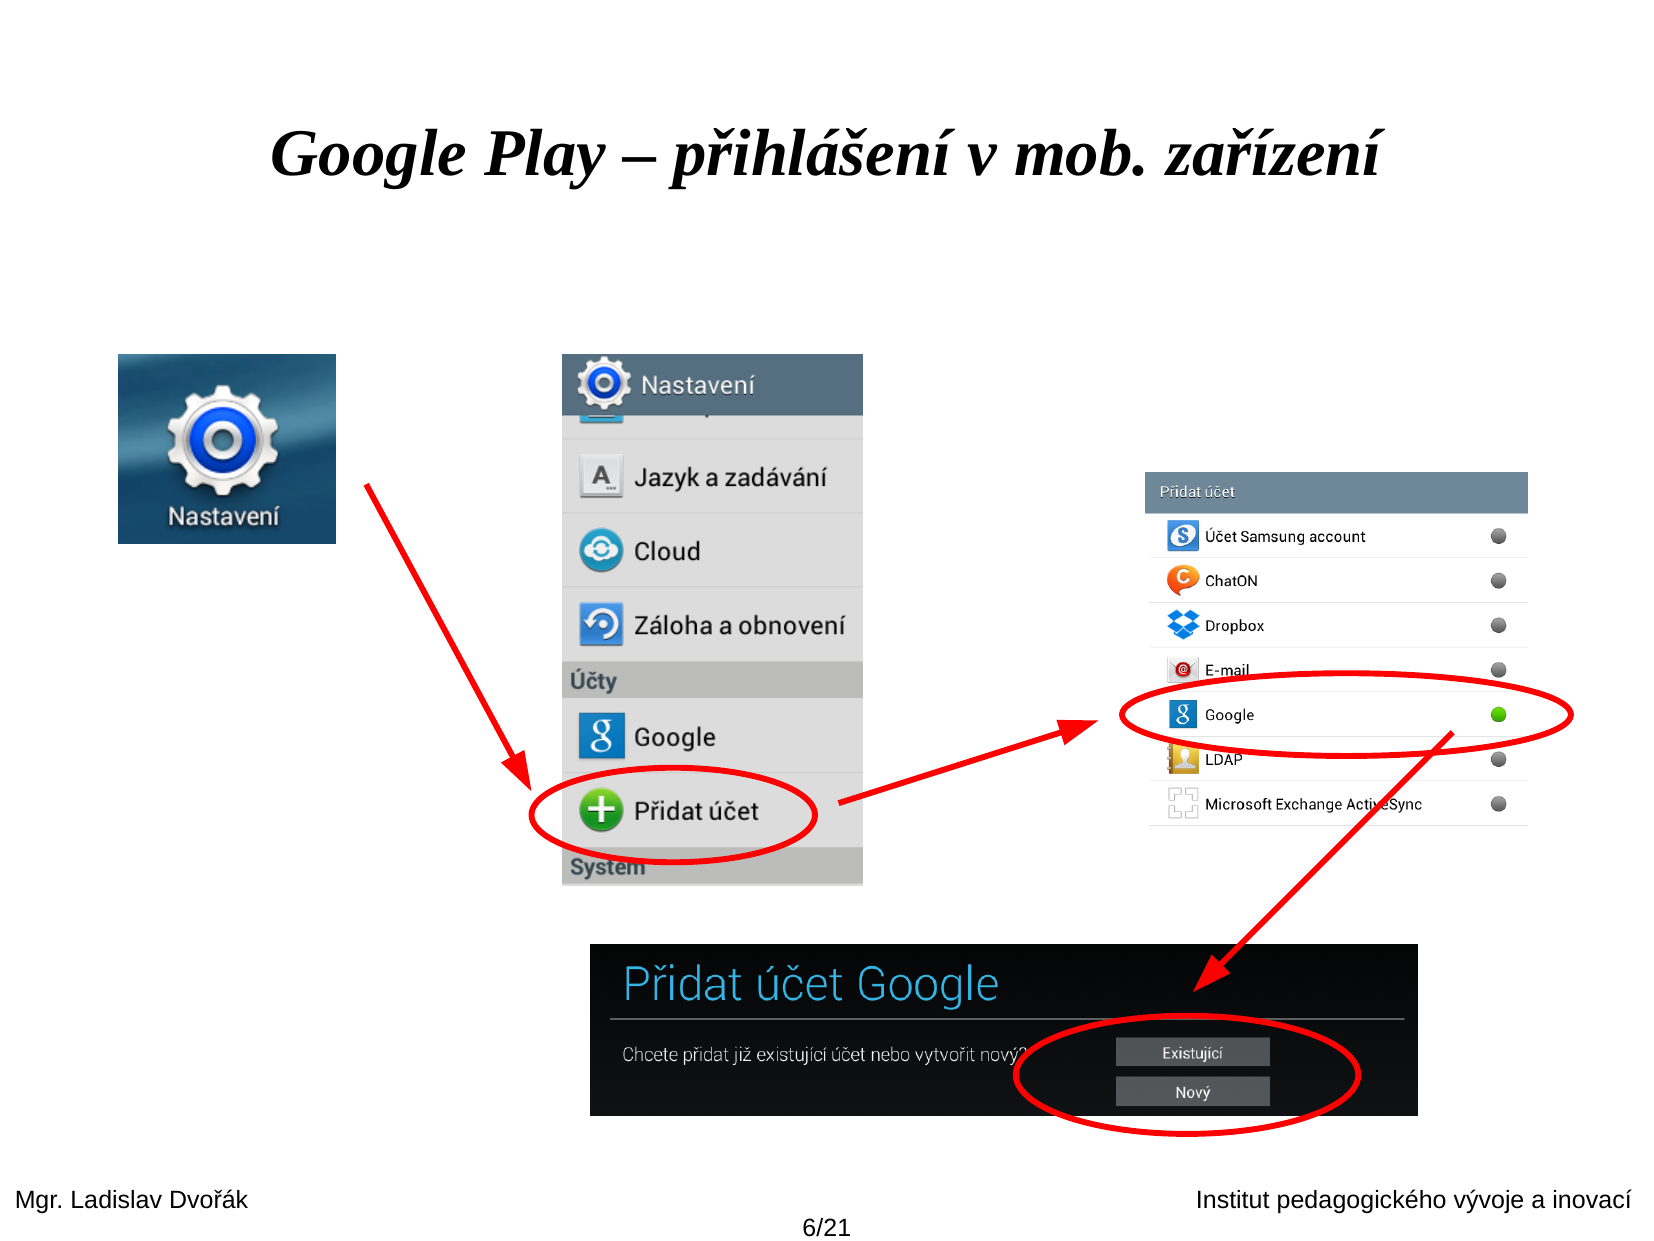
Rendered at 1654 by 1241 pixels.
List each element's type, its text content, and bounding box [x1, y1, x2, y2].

title Google Play – přihlášení v mob. zařízení [82, 49, 1571, 257]
text_box Mgr. Ladislav Dvořák Institut pedagogického vývoje a inovací <číslo>/21 [0, 1177, 1654, 1241]
picture [1019, 1019, 1355, 1116]
picture [1145, 737, 1422, 827]
picture [562, 354, 863, 886]
picture [562, 771, 811, 859]
picture [1145, 472, 1528, 692]
picture [1145, 677, 1528, 753]
picture [118, 354, 336, 544]
picture [1364, 743, 1528, 827]
picture [590, 944, 1418, 1116]
